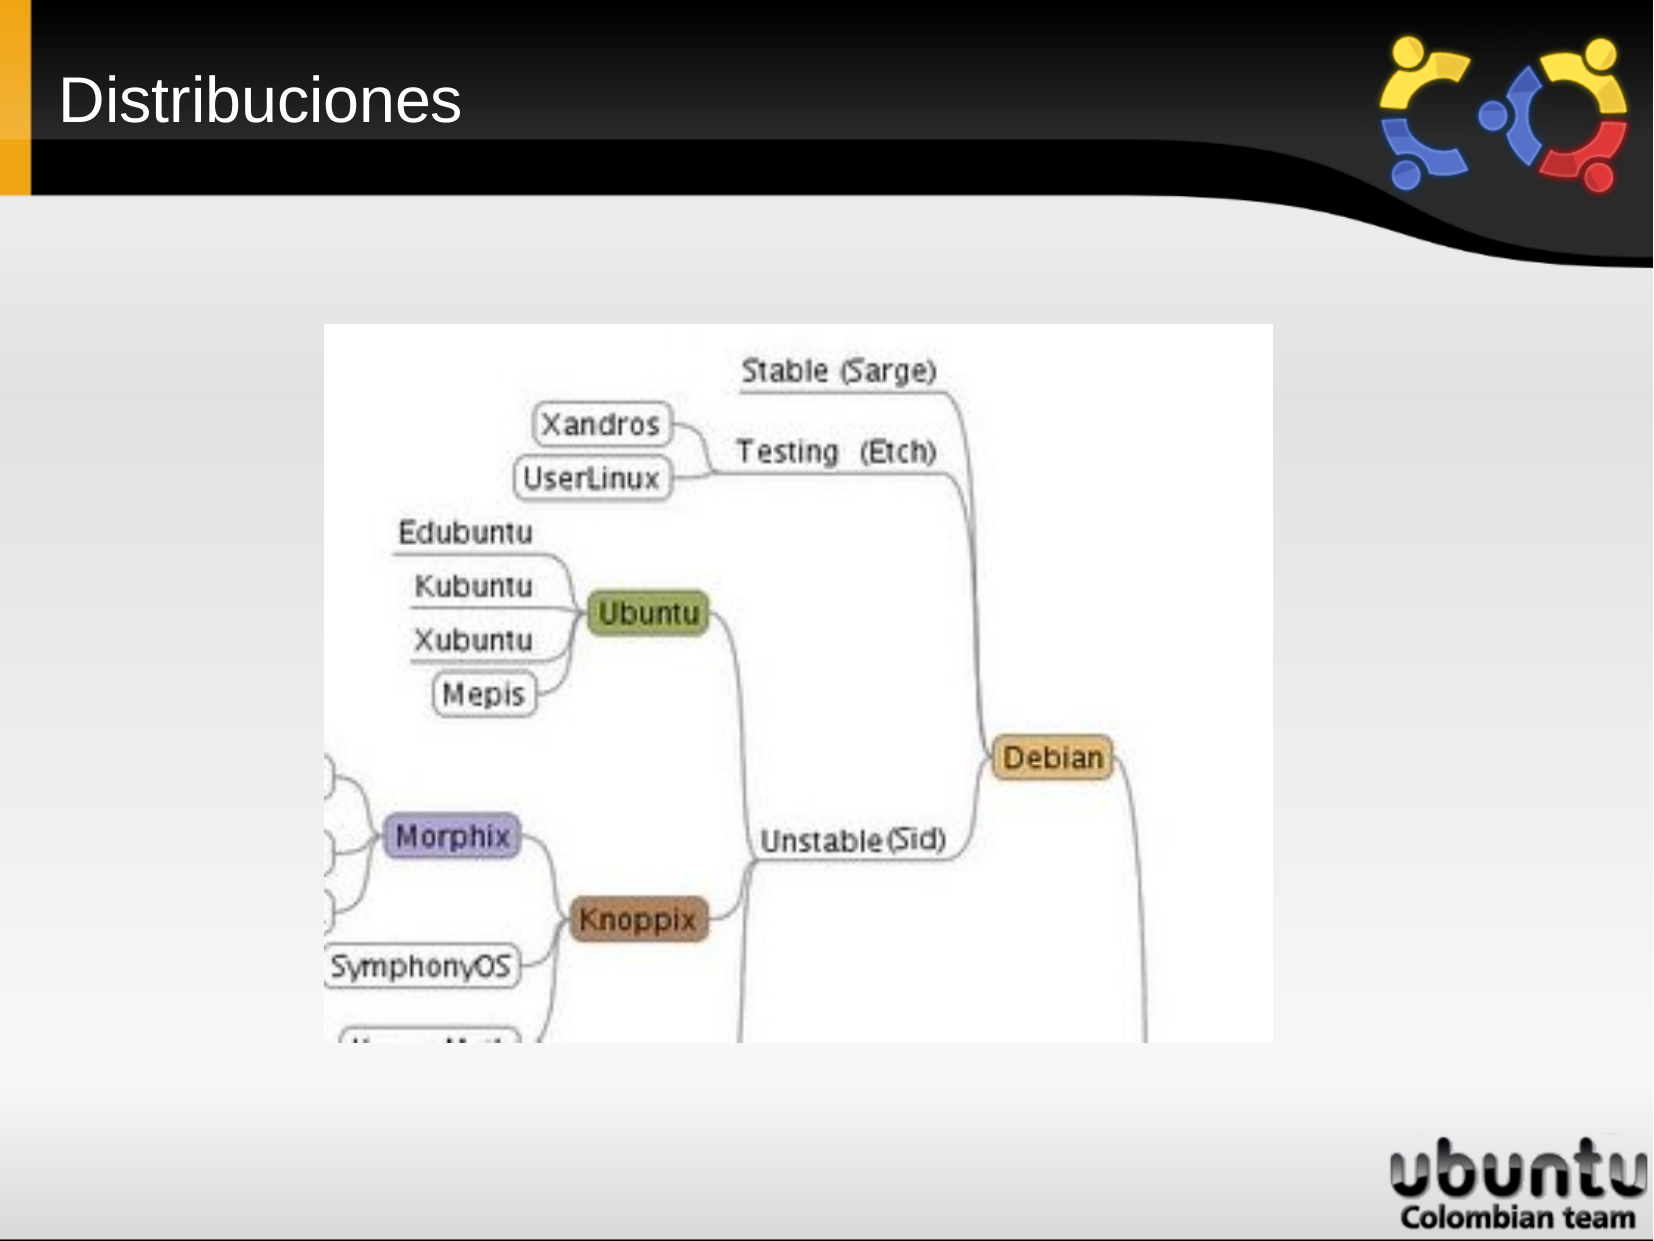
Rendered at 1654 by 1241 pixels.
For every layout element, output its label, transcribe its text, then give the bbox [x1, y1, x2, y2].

picture [0, 0, 1653, 1241]
title Distribuciones [59, 48, 1376, 153]
